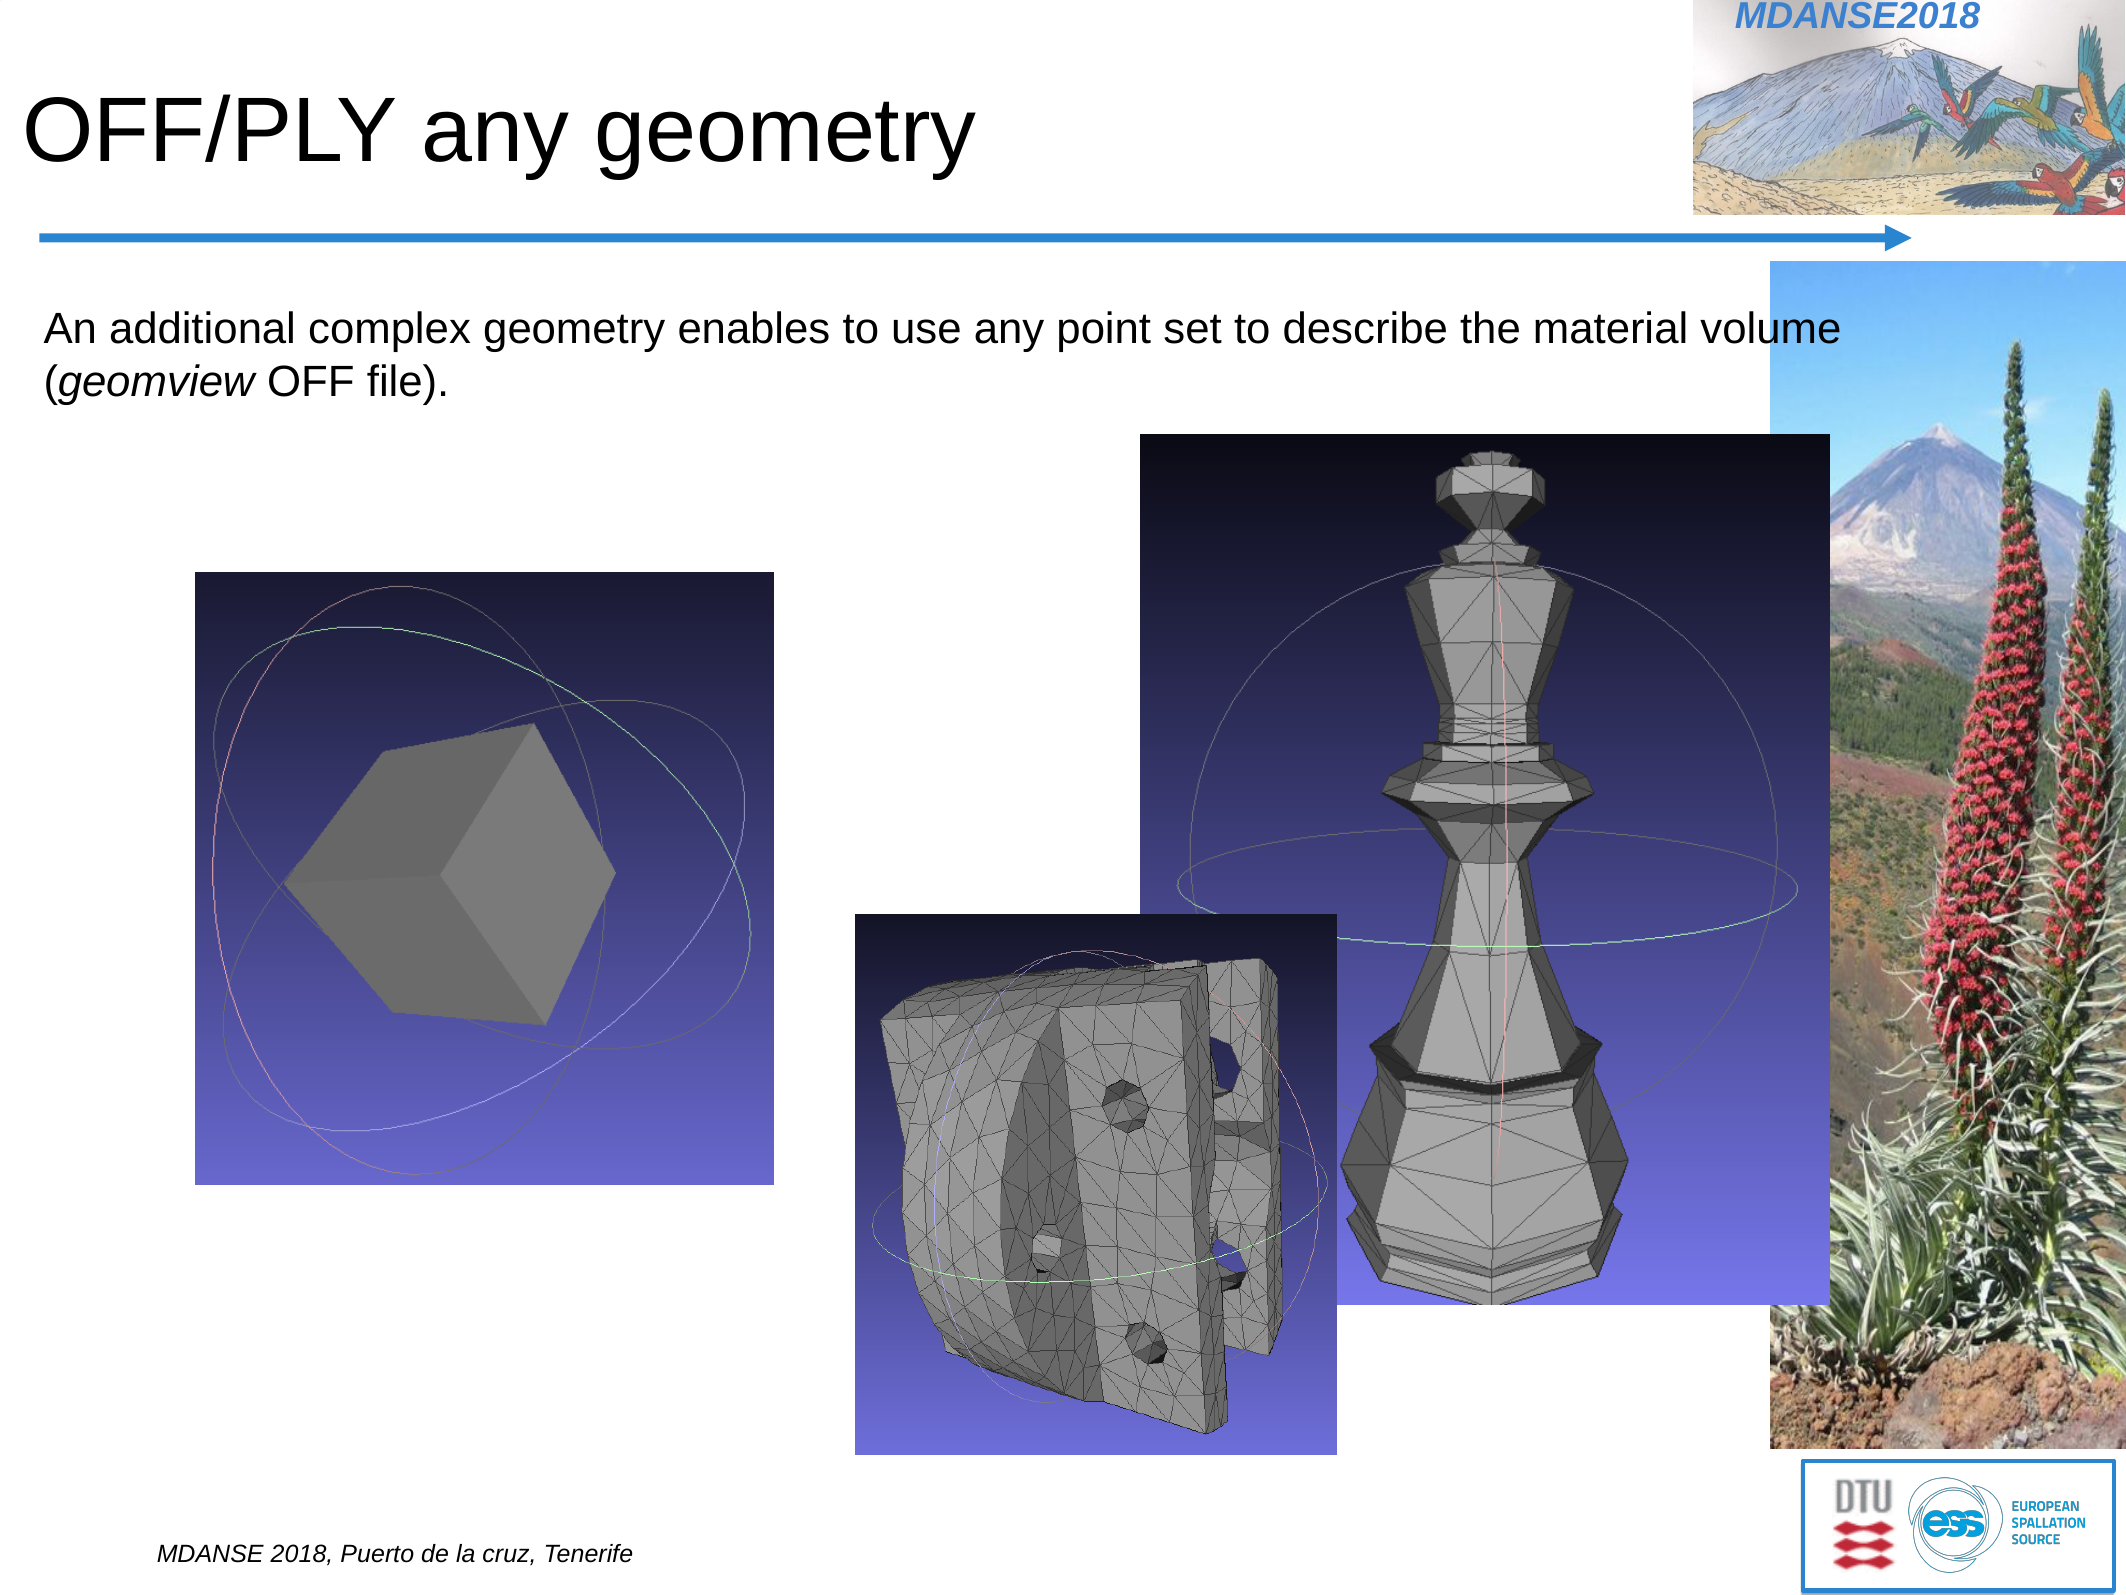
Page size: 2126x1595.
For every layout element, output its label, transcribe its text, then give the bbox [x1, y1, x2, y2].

picture [1908, 1477, 2085, 1573]
picture [1693, 0, 2125, 215]
text_box An additional complex geometry enables to use any point set to describe the material volume (geomview OFF file). [43, 300, 1936, 611]
picture [195, 572, 774, 1186]
picture [1832, 1477, 1897, 1573]
text_box OFF/PLY any geometry [22, 40, 1406, 209]
picture [855, 261, 2126, 1456]
